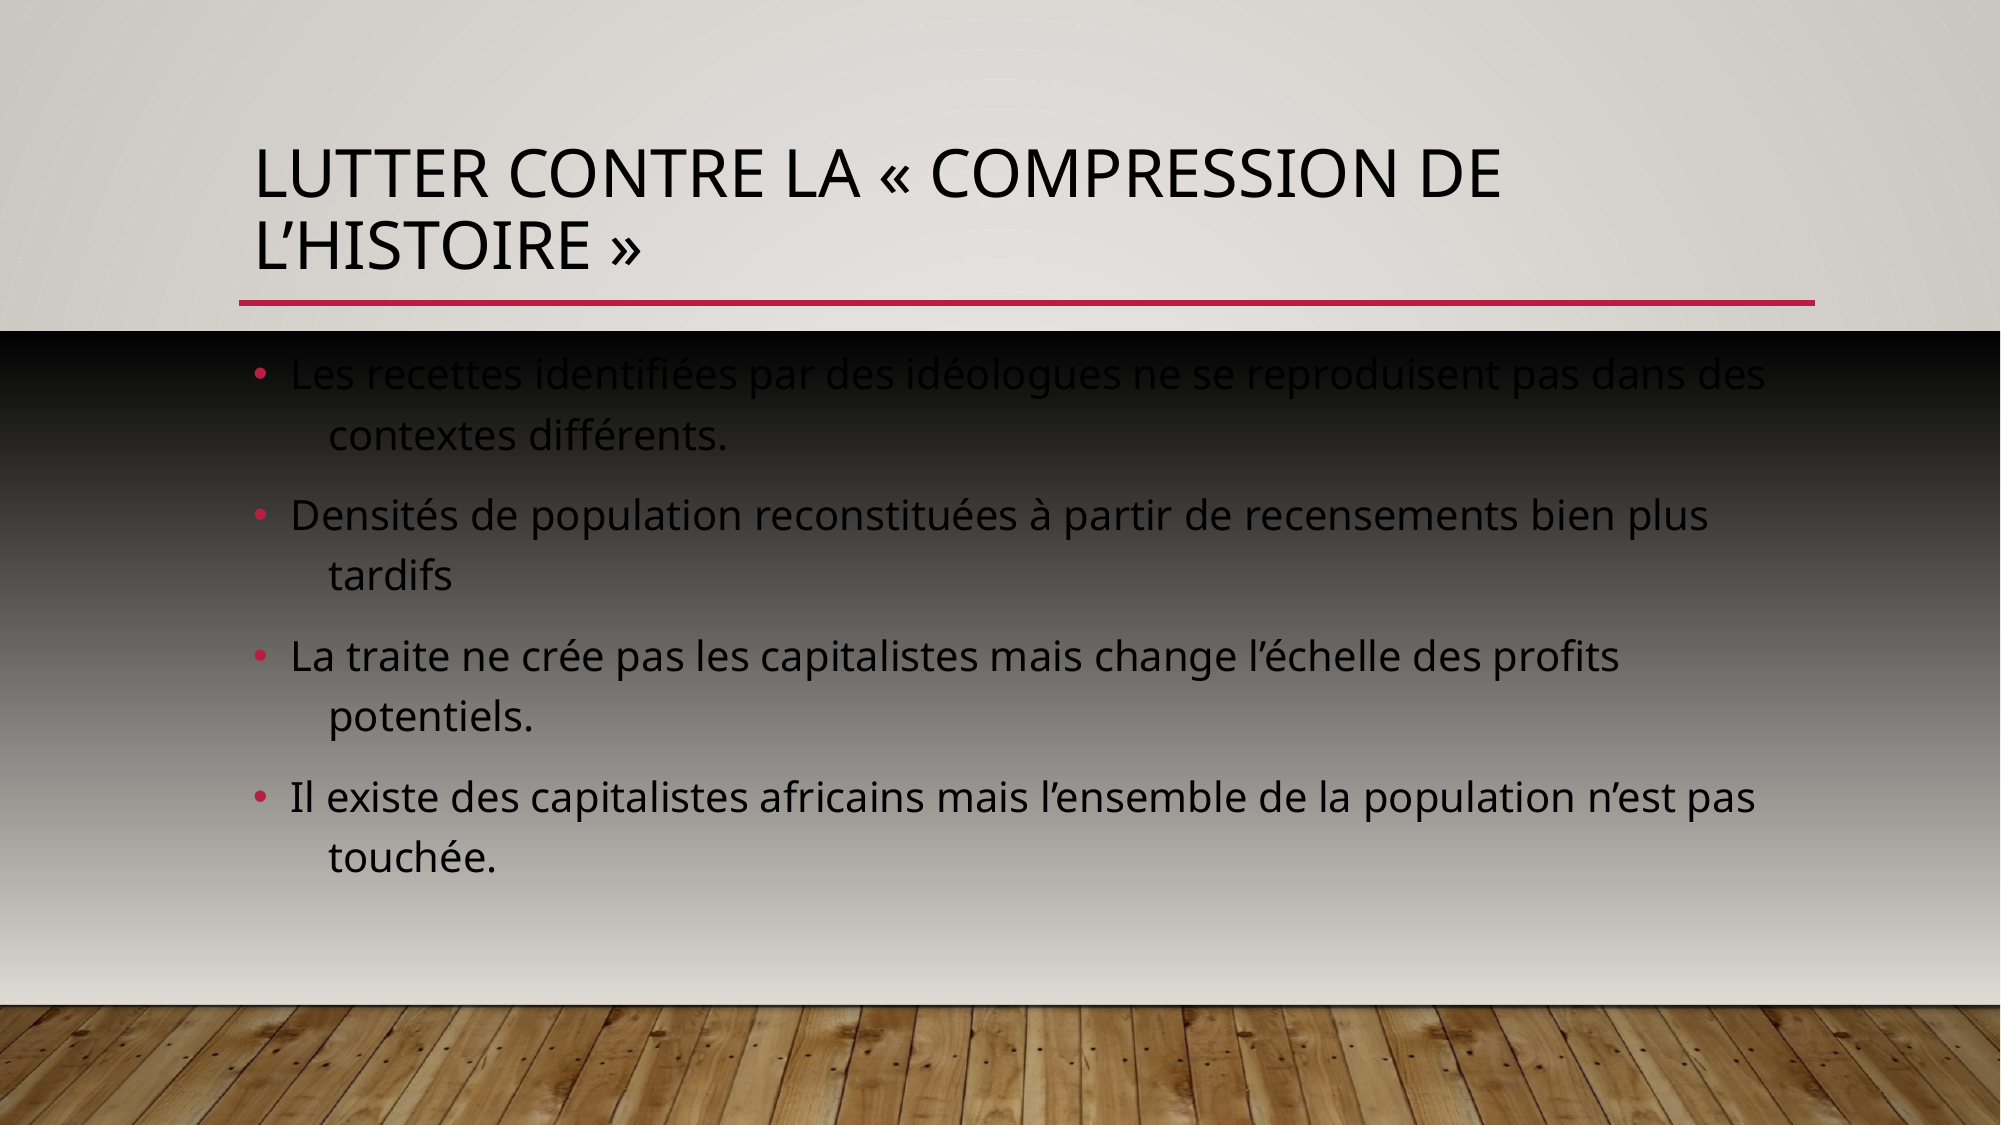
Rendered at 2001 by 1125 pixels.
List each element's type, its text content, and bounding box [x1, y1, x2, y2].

title Lutter contre la « compression de l’histoire » [238, 131, 1814, 305]
list Les recettes identifiées par des idéologues ne se reproduisent pas dans des contextes différents. Densités de population reconstituées à partir de recensements bien plus tardifs La traite ne crée pas les capitalistes mais change l’échelle des profits potentiels. Il existe des capitalistes africains mais l’ensemble de la population n’est pas touchée. [238, 330, 1814, 897]
